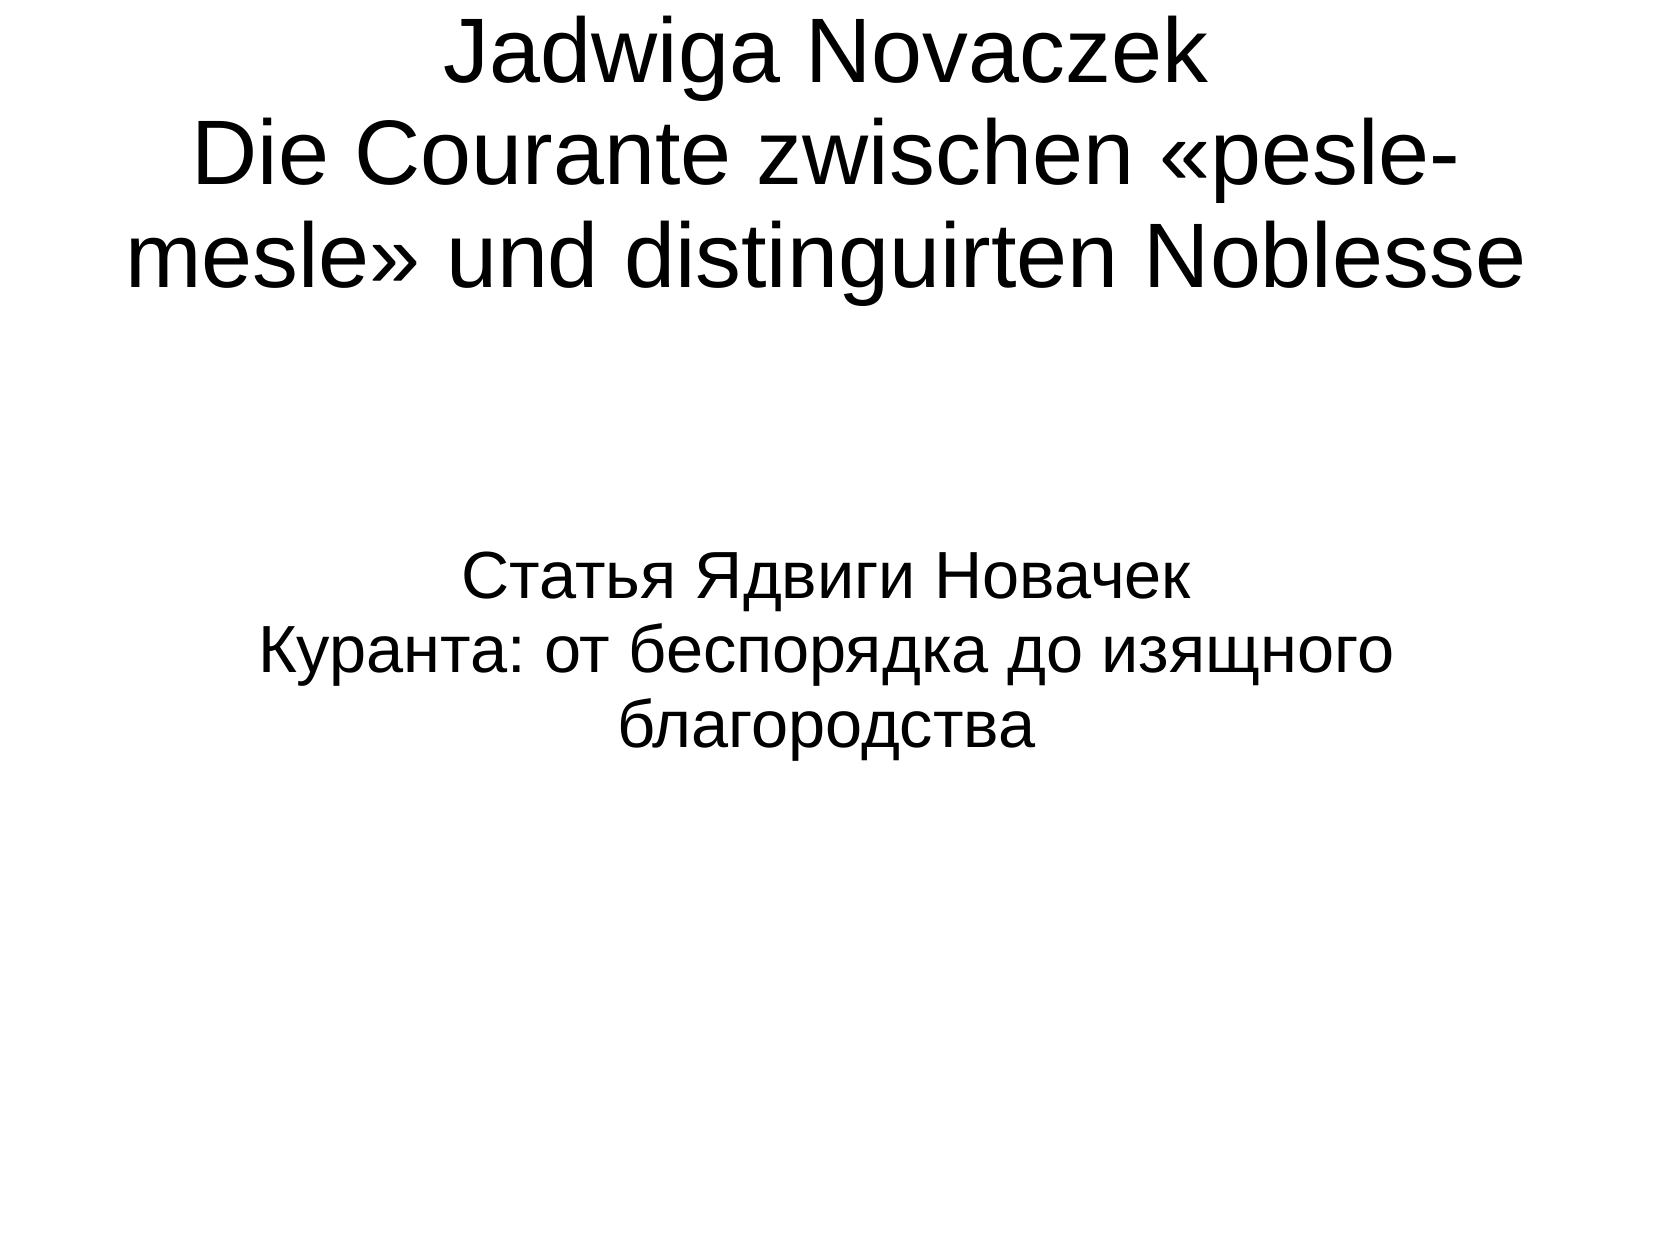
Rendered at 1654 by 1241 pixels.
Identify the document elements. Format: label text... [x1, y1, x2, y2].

subtitle Статья Ядвиги Новачек Куранта: от беспорядка до изящного благородства [82, 290, 1571, 1010]
title Jadwiga Novaczek Die Courante zwischen «pesle-mesle» und distinguirten Noblesse [82, 0, 1571, 290]
